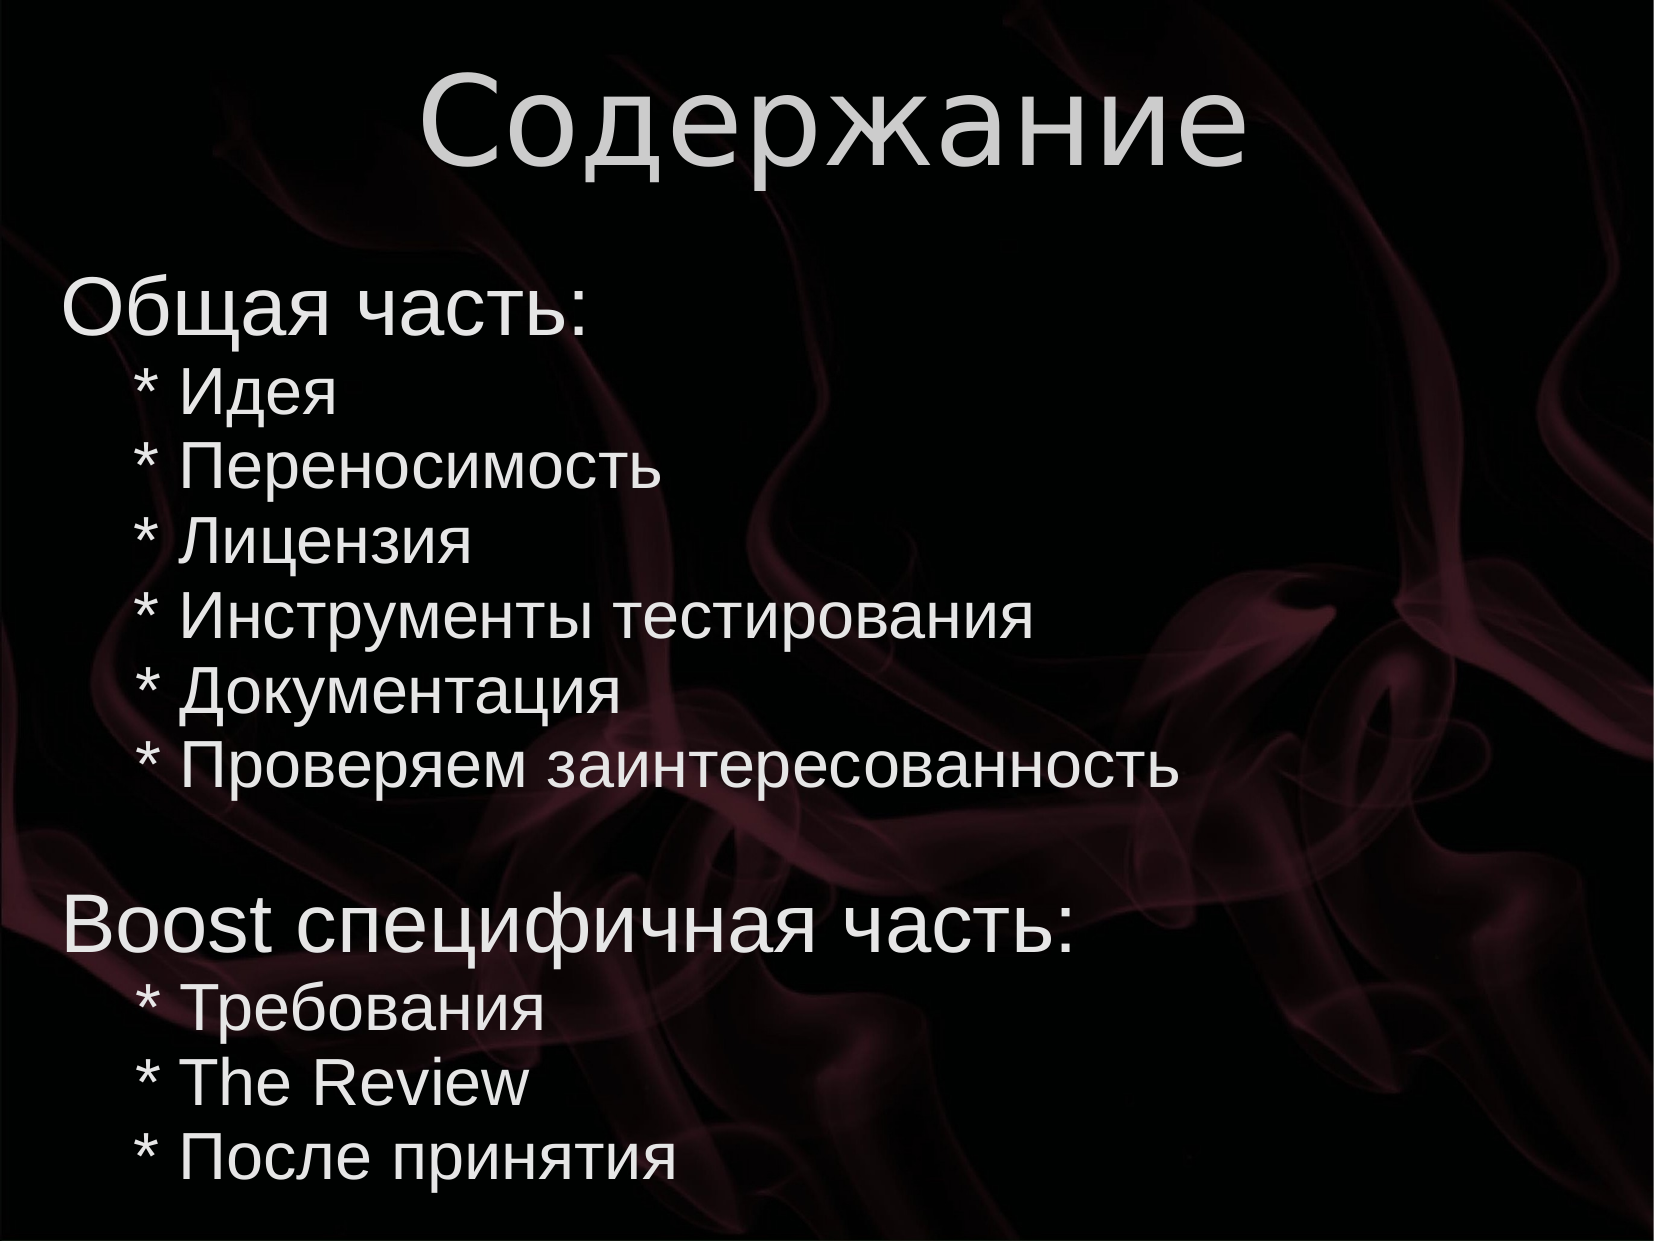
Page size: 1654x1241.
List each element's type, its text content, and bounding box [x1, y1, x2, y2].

subtitle Общая часть: * Идея * Переносимость * Лицензия * Инструменты тестирования * Документация * Проверяем заинтересованность Boost специфичная часть: * Требования * The Review * После принятия [60, 255, 1606, 1201]
picture [0, 0, 1654, 1241]
title Содержание [90, 45, 1579, 200]
